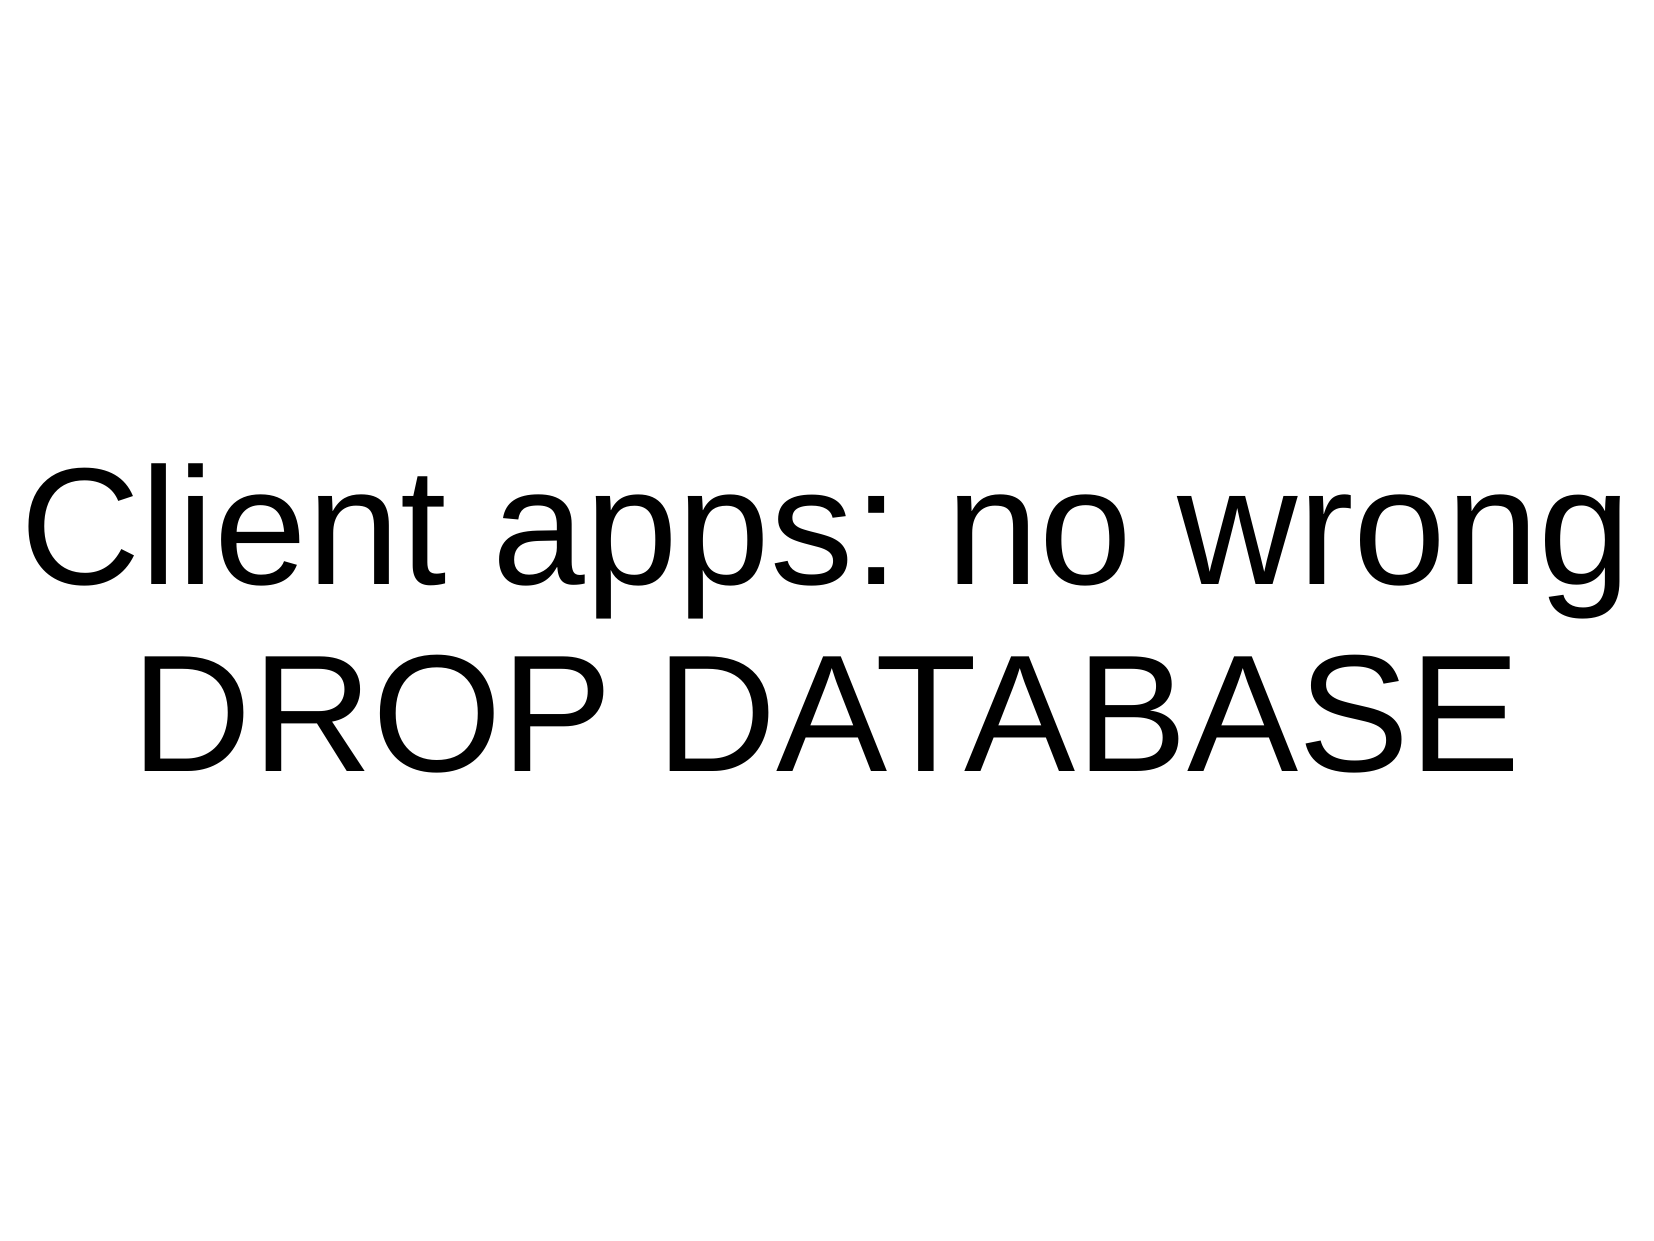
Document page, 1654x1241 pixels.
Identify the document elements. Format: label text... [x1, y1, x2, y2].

title Client apps: no wrong DROP DATABASE [0, 433, 1654, 807]
